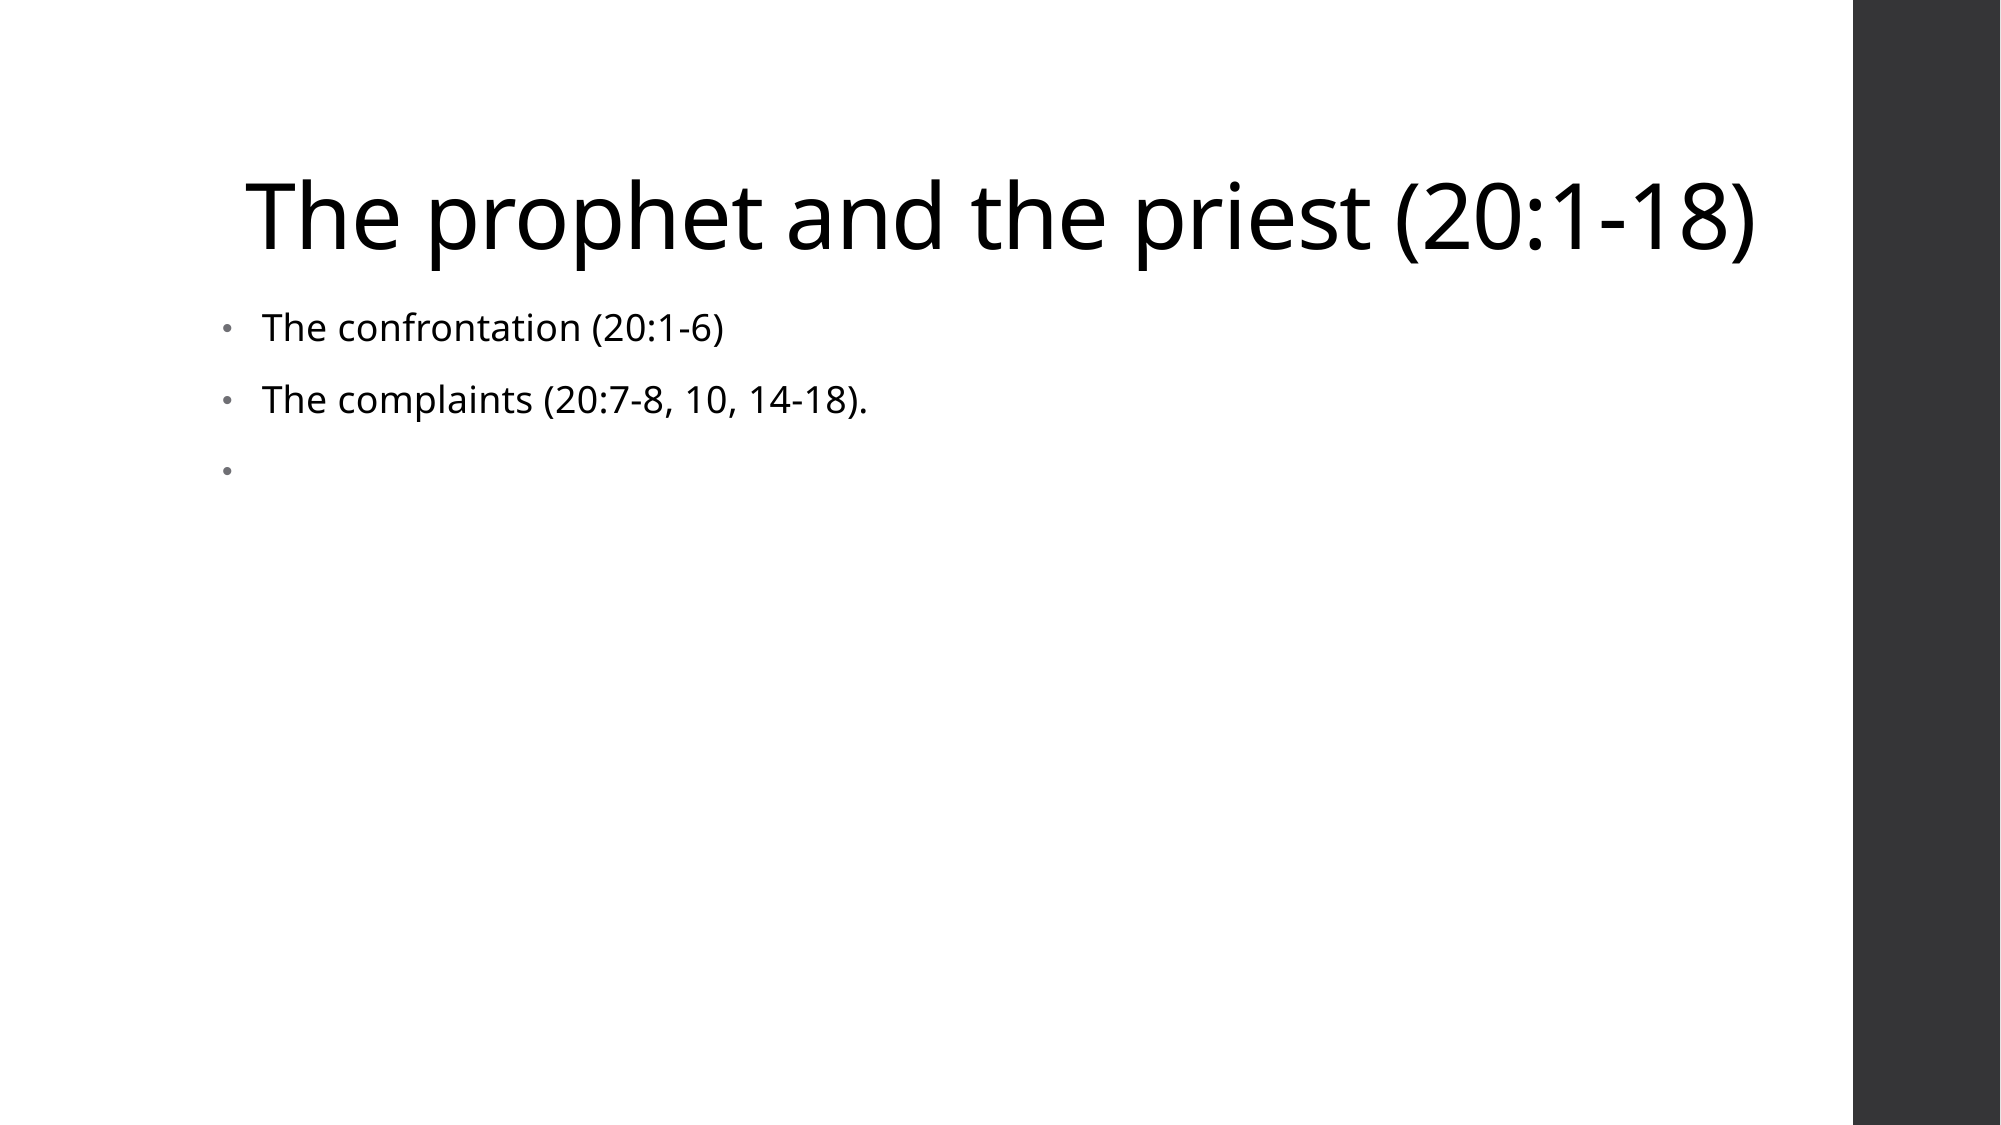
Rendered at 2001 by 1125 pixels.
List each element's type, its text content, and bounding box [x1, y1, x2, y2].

list The confrontation (20:1-6) The complaints (20:7-8, 10, 14-18). [206, 299, 1617, 1014]
title The prophet and the priest (20:1-18) [206, 60, 1797, 278]
